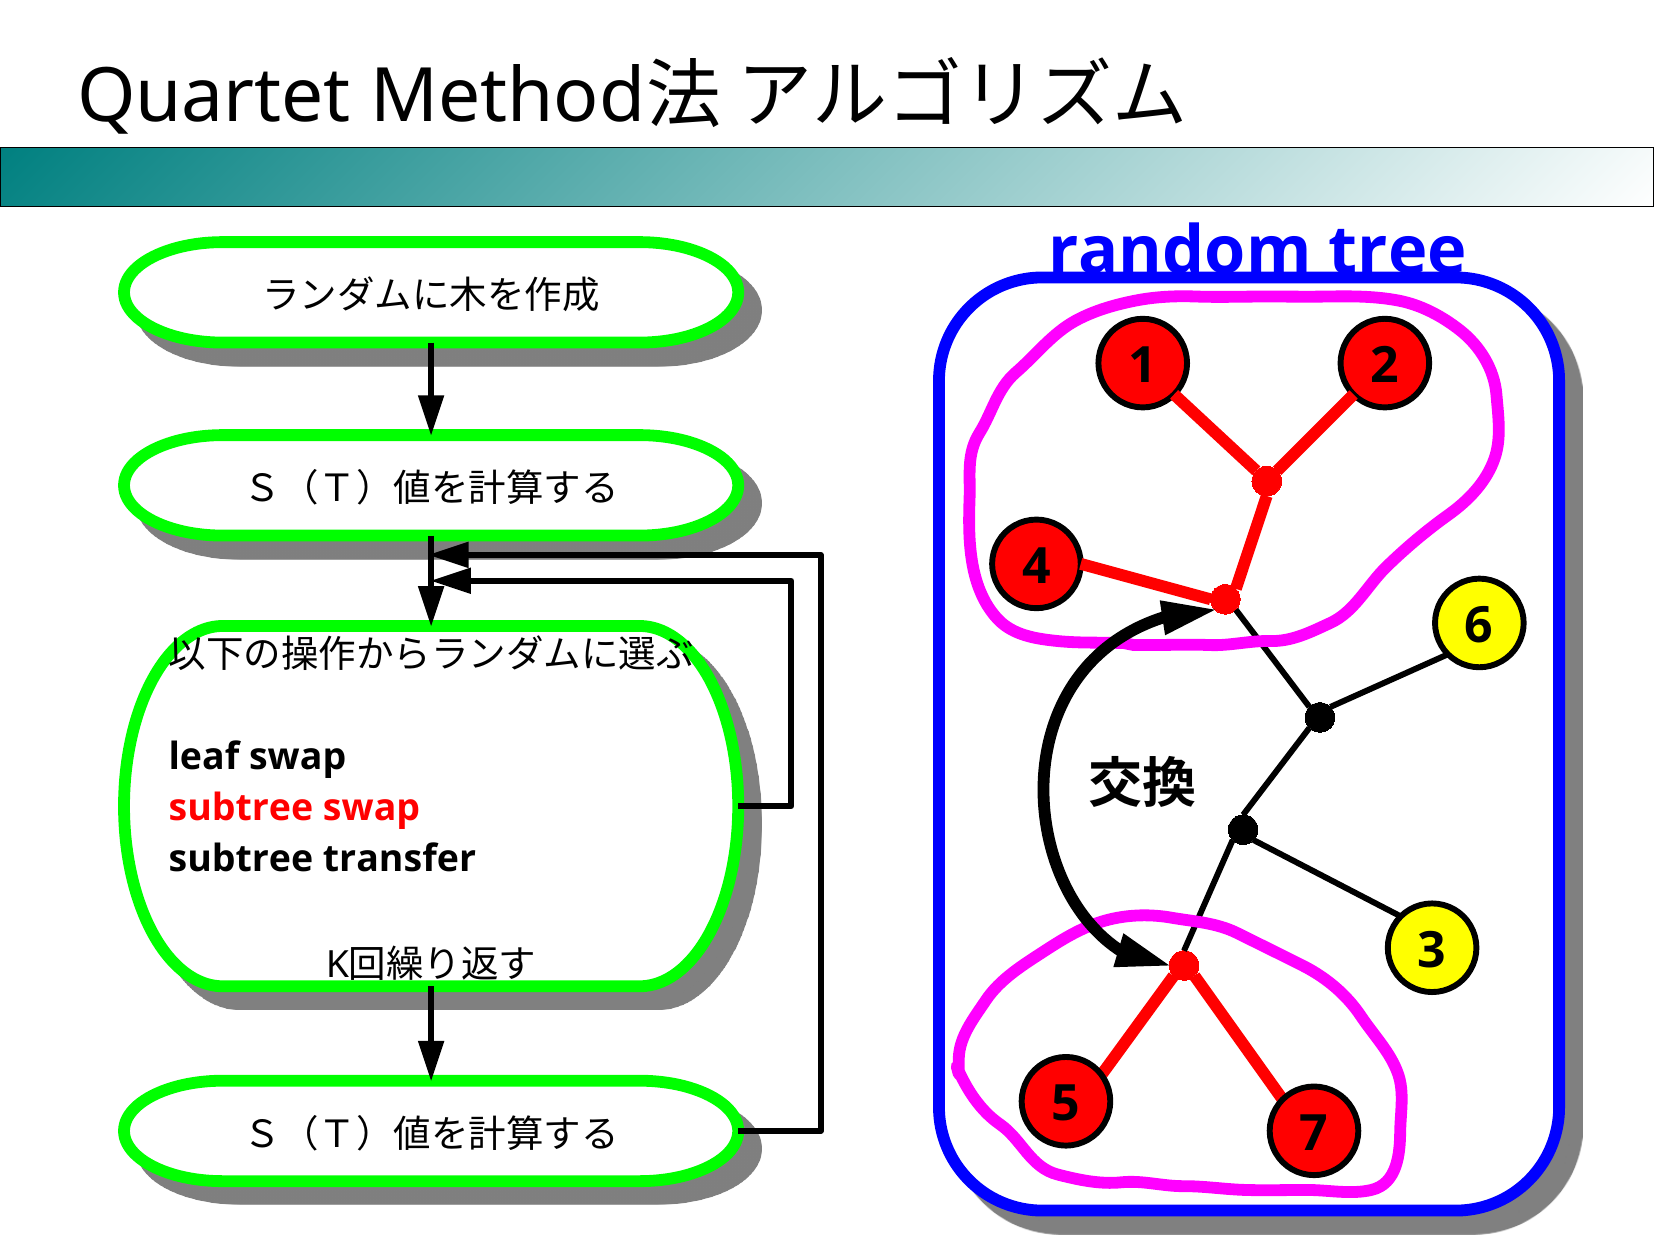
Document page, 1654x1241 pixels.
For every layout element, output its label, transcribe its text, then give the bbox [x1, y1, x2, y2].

text_box 7 [1269, 1086, 1359, 1176]
text_box 1 [1098, 318, 1188, 408]
text_box 3 [1387, 903, 1477, 993]
text_box ランダムに木を作成 [124, 242, 739, 343]
text_box 6 [1435, 578, 1524, 668]
text_box Ｓ（Ｔ）値を計算する [124, 435, 739, 536]
text_box Ｓ（Ｔ）値を計算する [124, 1080, 739, 1182]
text_box 2 [1340, 318, 1430, 408]
text_box 5 [1021, 1056, 1111, 1146]
text_box [938, 277, 1560, 1211]
text_box 以下の操作からランダムに選ぶ leaf swap subtree swap subtree transfer K回繰り返す [124, 625, 739, 987]
text_box 4 [992, 519, 1081, 609]
title Quartet Method法 アルゴリズム [77, 29, 1566, 148]
text_box random tree [1053, 194, 1463, 282]
text_box 交換 [1074, 732, 1212, 806]
